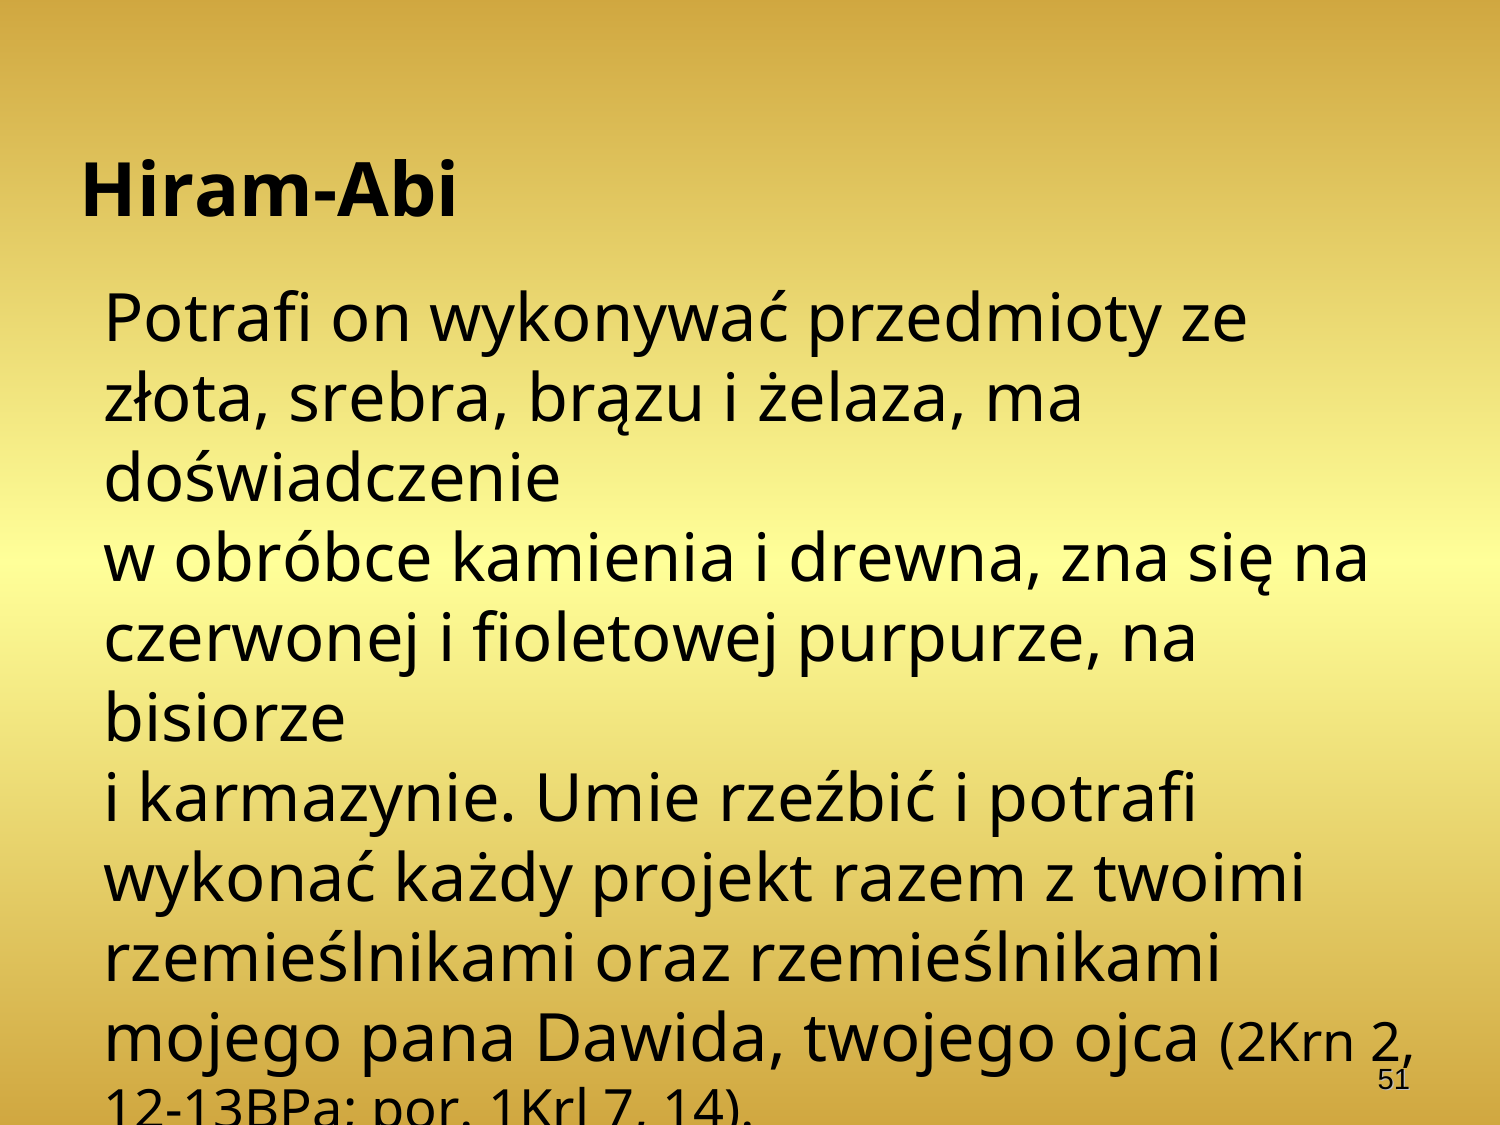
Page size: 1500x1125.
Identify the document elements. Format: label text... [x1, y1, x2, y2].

text_box <numer> [1074, 1071, 1426, 1103]
title Hiram-Abi [64, 66, 1415, 294]
list Potrafi on wykonywać przedmioty ze złota, srebra, brązu i żelaza, ma doświadczenie w obróbce kamienia i drewna, zna się na czerwonej i fioletowej purpurze, na bisiorze i karmazynie. Umie rzeźbić i potrafi wykonać każdy projekt razem z twoimi rzemieślnikami oraz rzemieślnikami mojego pana Dawida, twojego ojca (2Krn 2, 12-13BPa; por. 1Krl 7, 14). [88, 267, 1439, 1071]
